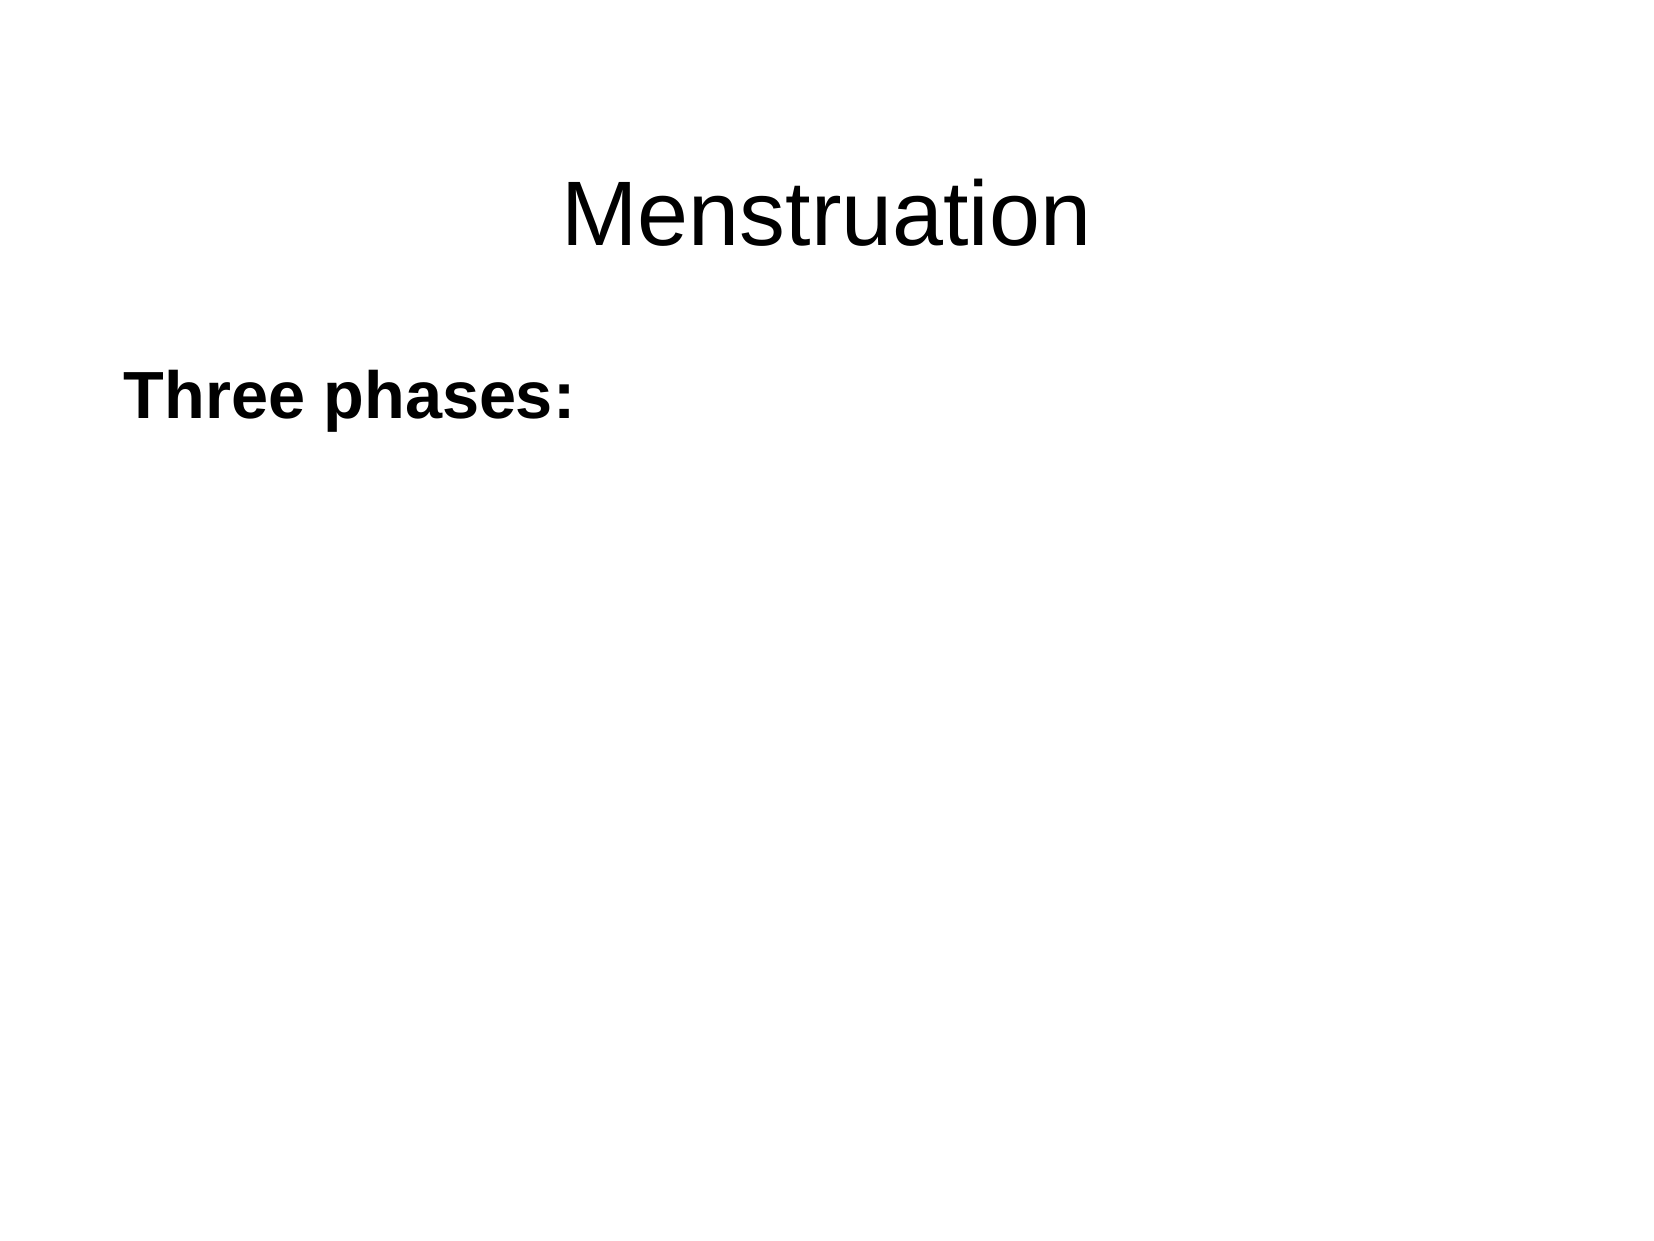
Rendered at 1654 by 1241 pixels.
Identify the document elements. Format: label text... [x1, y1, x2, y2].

title Menstruation [124, 117, 1530, 310]
list Three phases: [124, 358, 1530, 1088]
